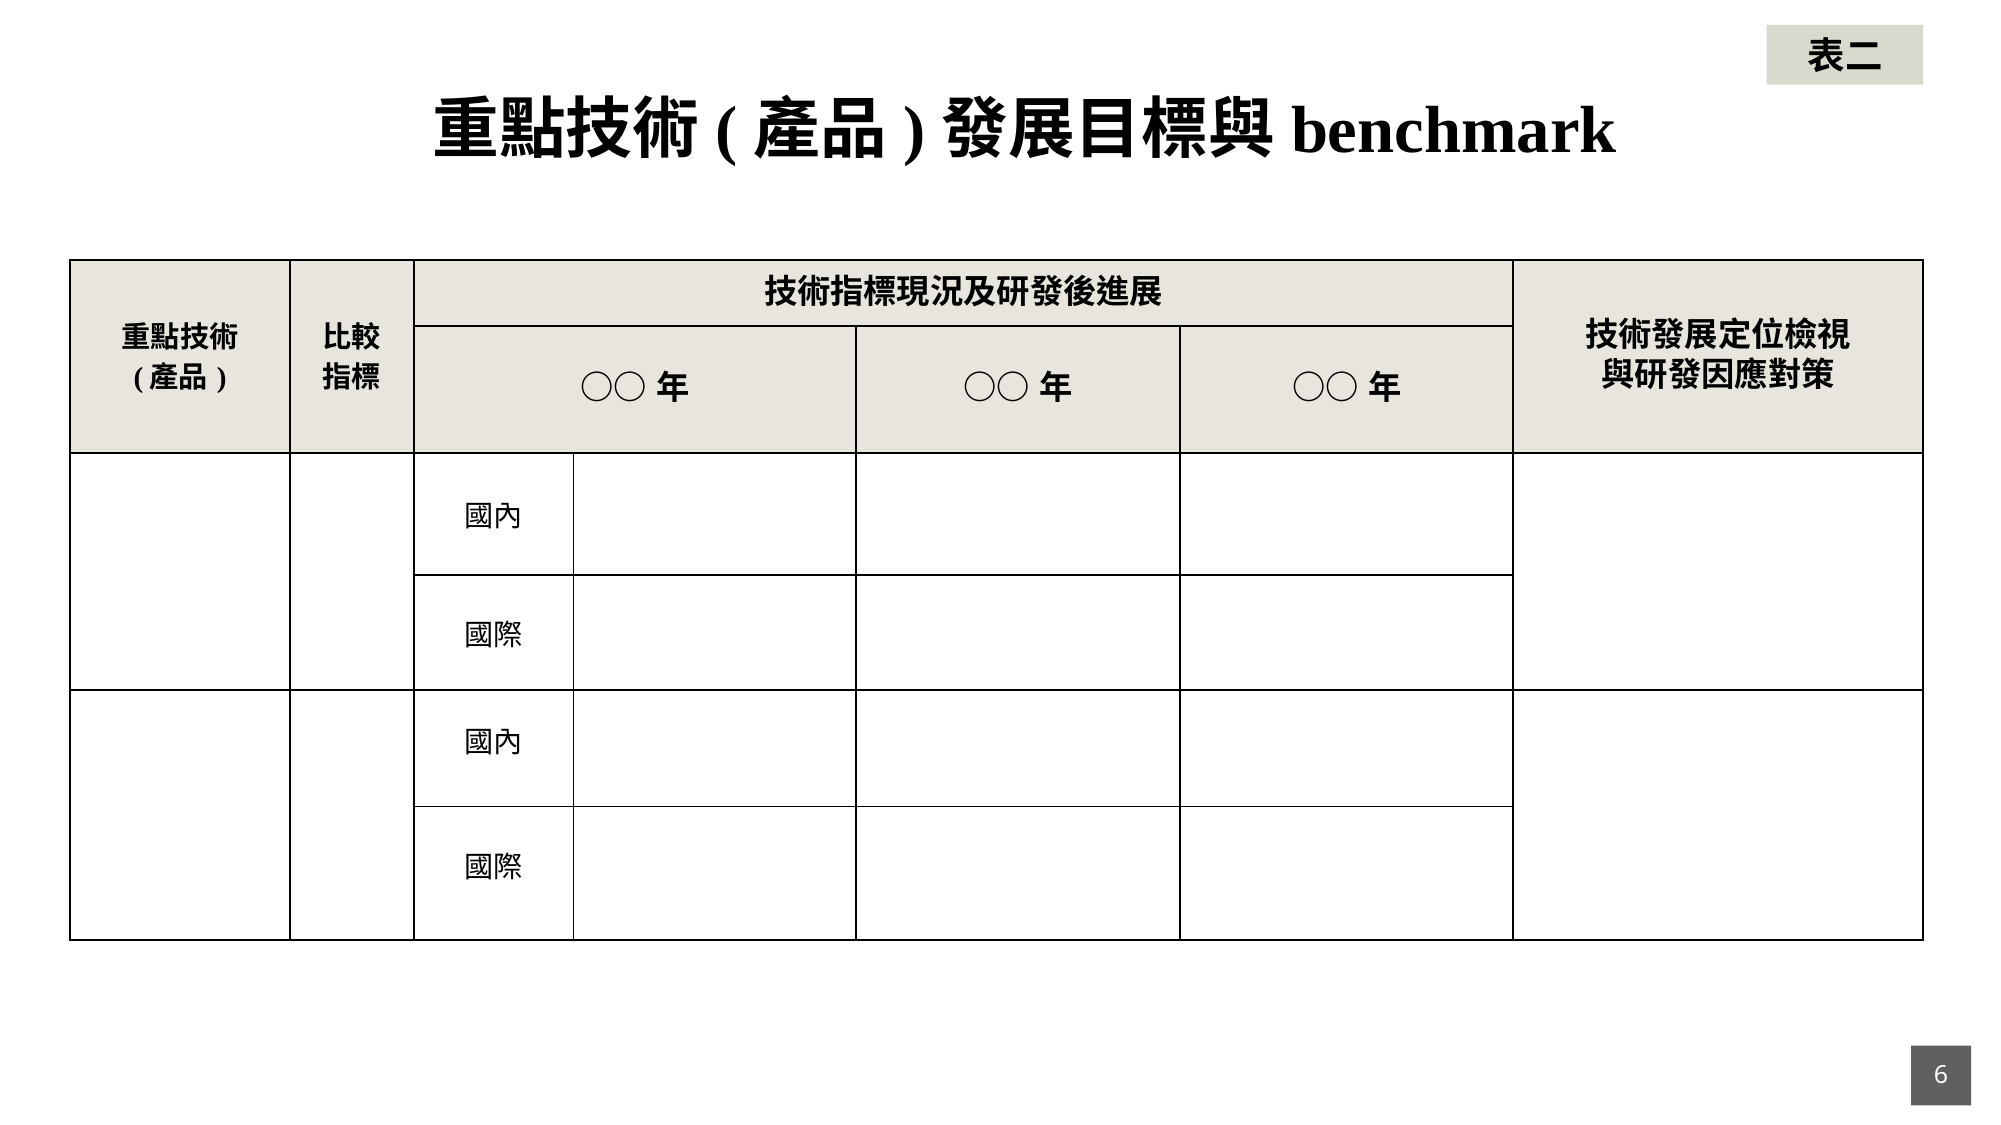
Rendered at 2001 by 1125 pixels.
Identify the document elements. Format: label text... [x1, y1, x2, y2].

table_cell [857, 691, 1179, 806]
table_cell [574, 454, 855, 574]
table_cell [291, 691, 413, 939]
table_cell [291, 454, 413, 689]
table_cell [574, 807, 855, 939]
table_cell [1514, 454, 1922, 689]
table_cell [574, 691, 855, 806]
text_box 重點技術(產品)發展目標與benchmark [417, 78, 1633, 174]
table_cell [857, 454, 1179, 574]
text_box 表二 [1766, 24, 1924, 85]
table_cell 國內 [415, 691, 573, 806]
table_cell [71, 691, 289, 939]
table_header 技術發展定位檢視 與研發因應對策 [1514, 261, 1922, 452]
table_cell 國際 [415, 576, 573, 689]
table_cell [1181, 454, 1512, 574]
table_cell ○○年 [1181, 327, 1512, 452]
table_cell 國際 [415, 807, 573, 939]
table_cell [857, 576, 1179, 689]
table_cell [1181, 807, 1512, 939]
table_cell 國內 [415, 454, 573, 574]
table_cell [1181, 576, 1512, 689]
table_header 重點技術 (產品) [71, 261, 289, 452]
table_cell [71, 454, 289, 689]
slide_number <編號> [1911, 1045, 1972, 1106]
table_cell [574, 576, 855, 689]
table_cell [857, 807, 1179, 939]
table_header 技術指標現況及研發後進展 [415, 261, 1512, 325]
table_cell [1181, 691, 1512, 806]
table_cell [1514, 691, 1922, 939]
table_cell ○○年 [415, 327, 855, 452]
table_cell ○○年 [857, 327, 1179, 452]
table_header 比較 指標 [291, 261, 413, 452]
